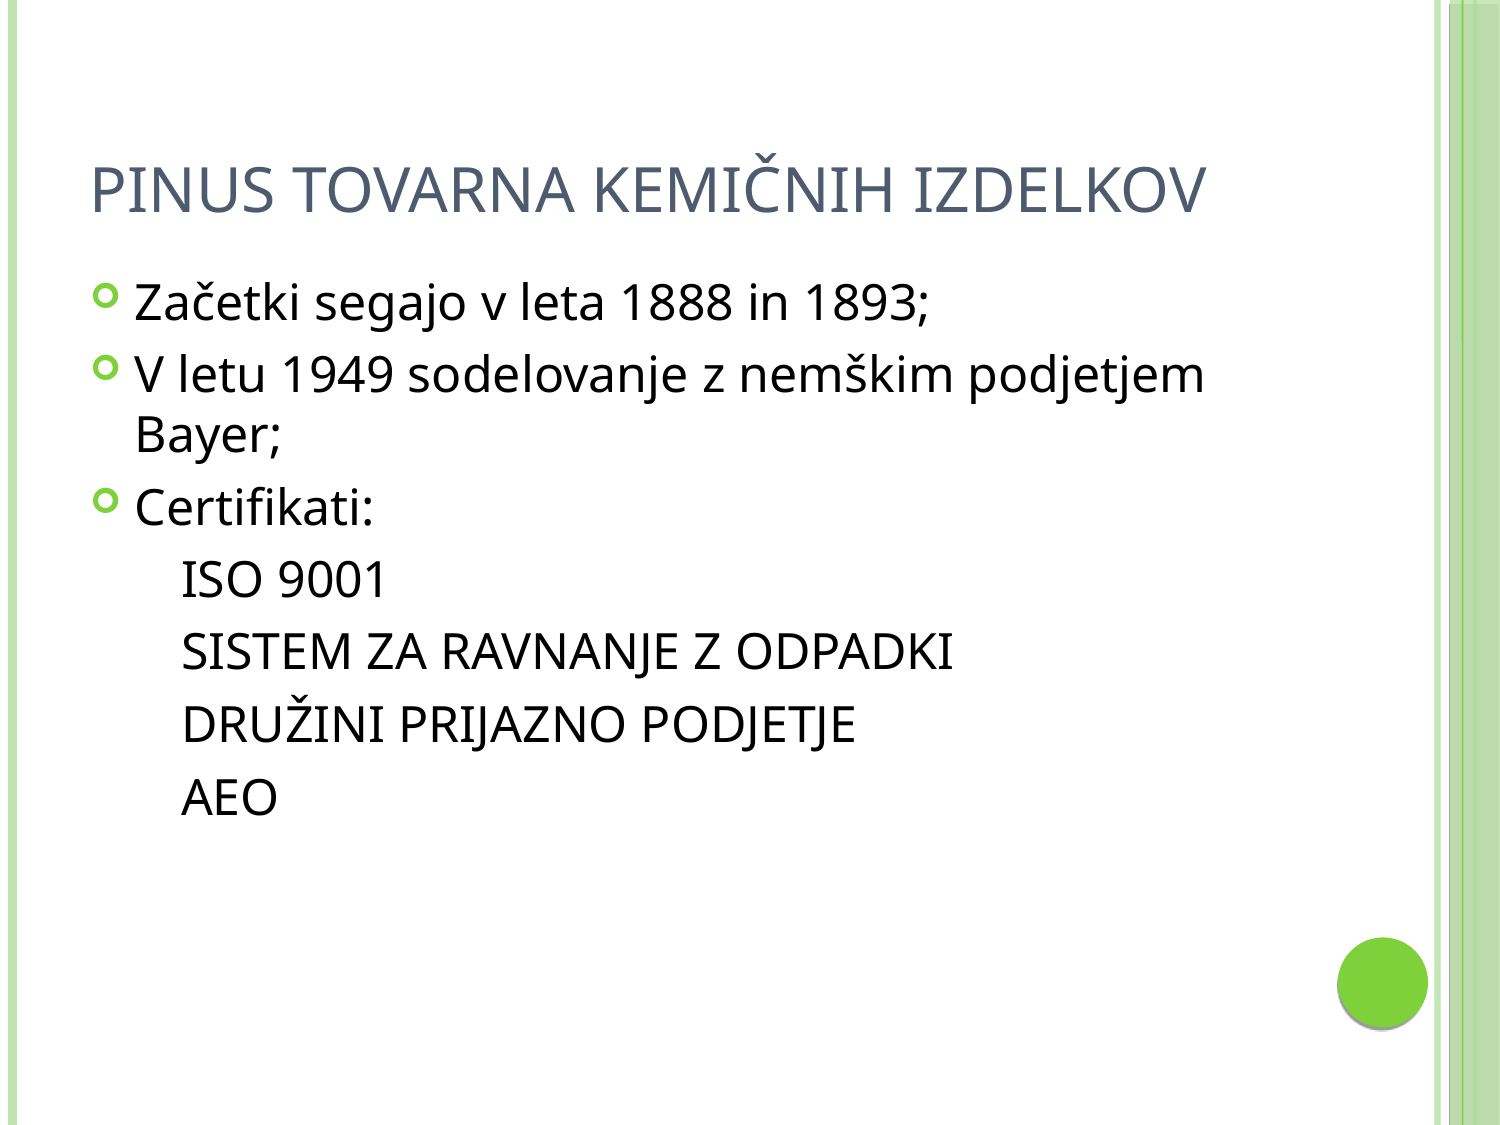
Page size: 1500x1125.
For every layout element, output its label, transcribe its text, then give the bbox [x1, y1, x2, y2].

list Začetki segajo v leta 1888 in 1893; V letu 1949 sodelovanje z nemškim podjetjem Bayer; Certifikati: ISO 9001 SISTEM ZA RAVNANJE Z ODPADKI DRUŽINI PRIJAZNO PODJETJE AEO [75, 262, 1300, 1062]
title Pinus tovarna kemičnih izdelkov [75, 45, 1300, 233]
